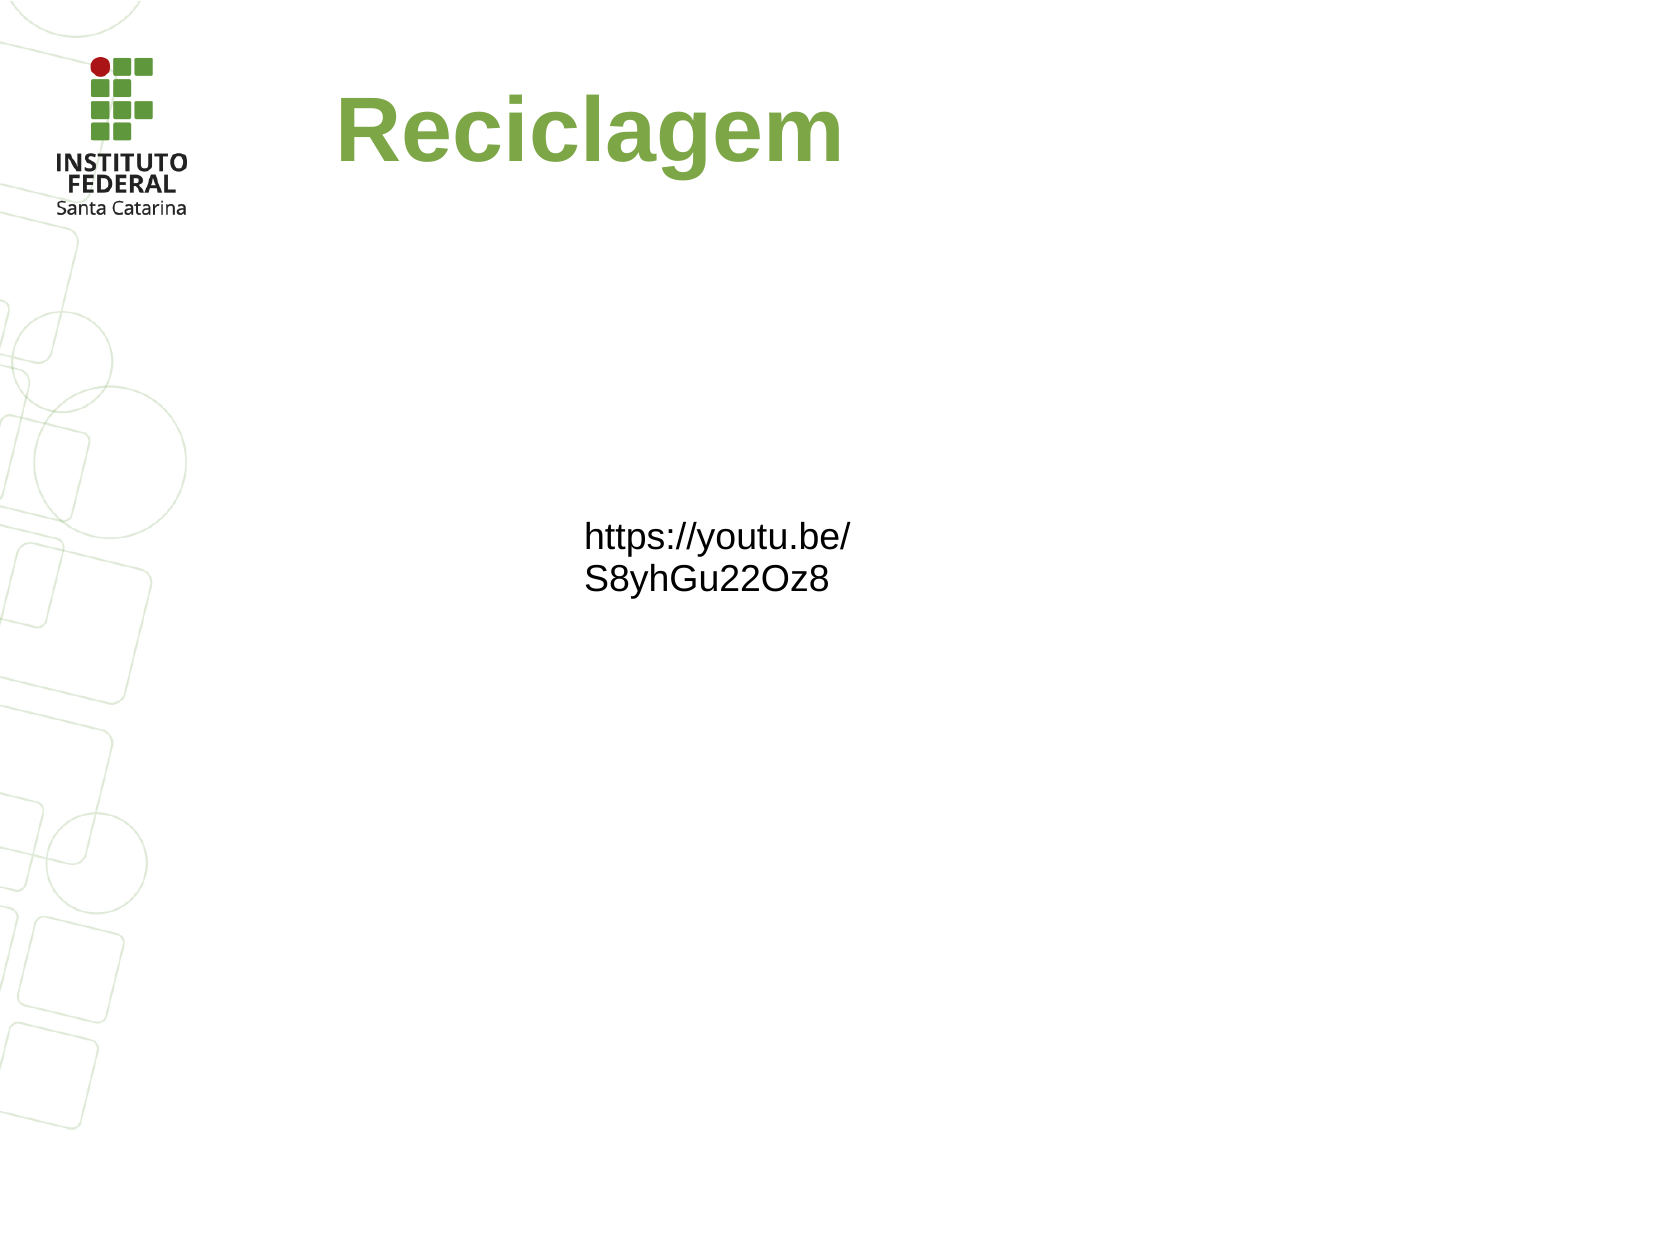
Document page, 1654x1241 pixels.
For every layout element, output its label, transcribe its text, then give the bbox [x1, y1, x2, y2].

picture [0, 1, 1654, 1170]
text_box Reciclagem [295, 70, 1607, 189]
text_box https://youtu.be/S8yhGu22Oz8 [569, 507, 1111, 565]
